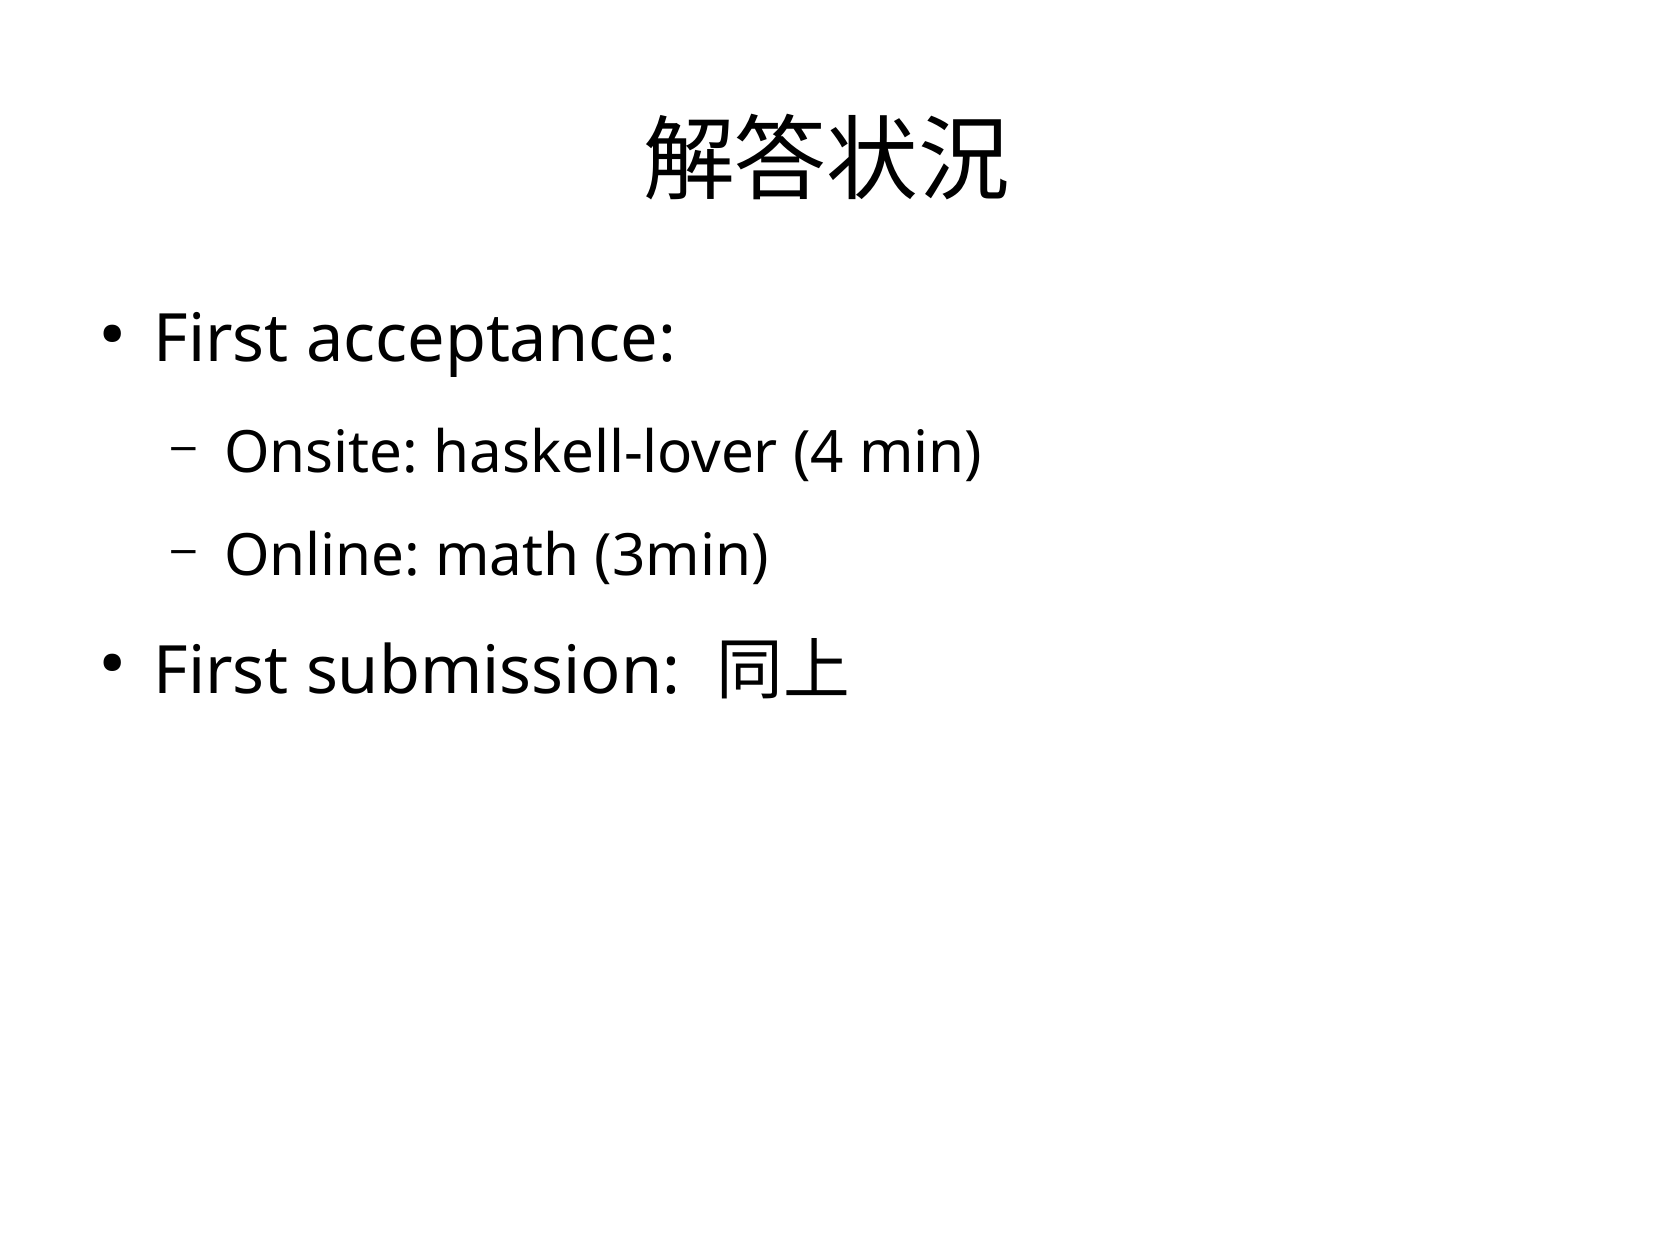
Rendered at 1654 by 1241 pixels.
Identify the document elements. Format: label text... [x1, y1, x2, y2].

list First acceptance: Onsite: haskell-lover (4 min) Online: math (3min) First submission: 同上 [82, 290, 1538, 1010]
title 解答状況 [82, 49, 1571, 257]
